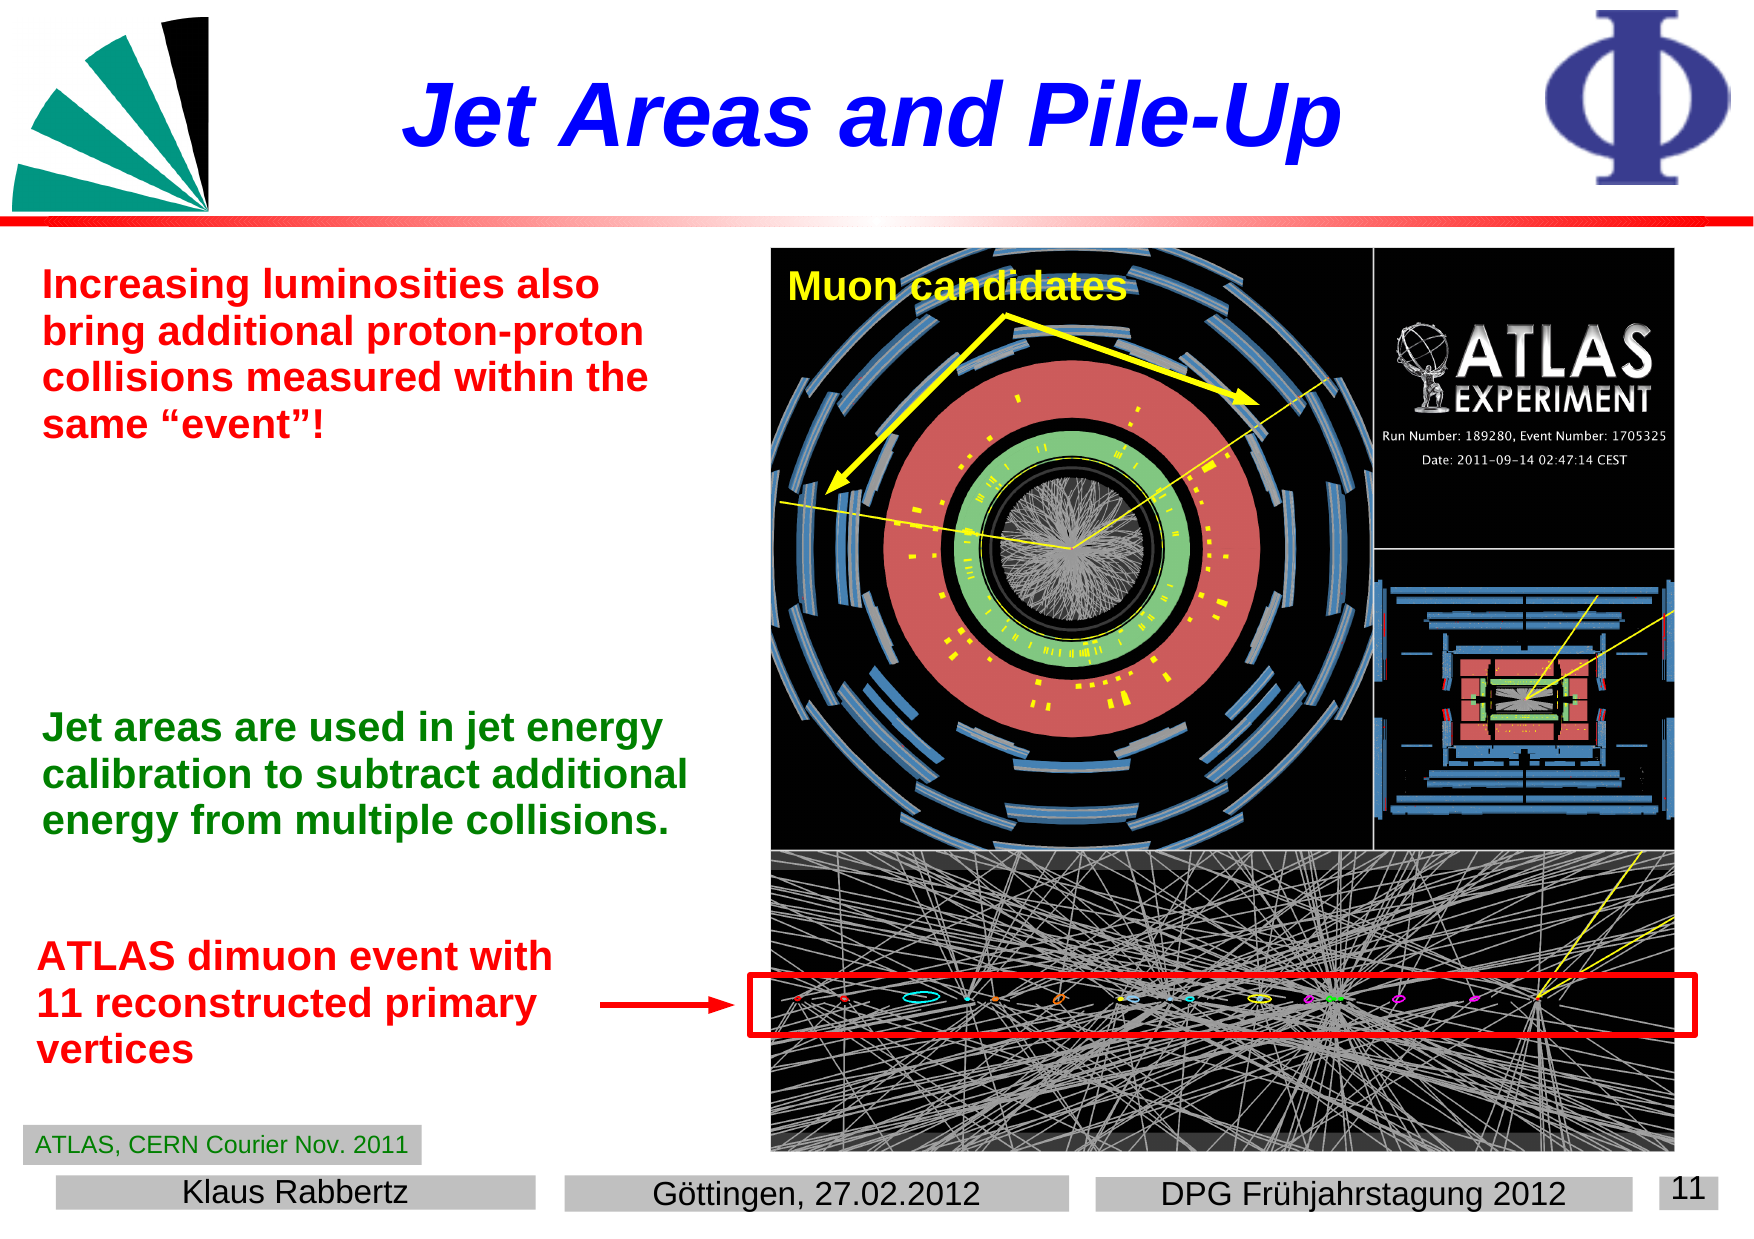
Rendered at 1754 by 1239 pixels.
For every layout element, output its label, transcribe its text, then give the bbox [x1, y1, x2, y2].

picture [12, 17, 209, 214]
picture [770, 247, 1675, 972]
text_box ATLAS, CERN Courier Nov. 2011 [23, 1124, 422, 1165]
text_box ATLAS dimuon event with 11 reconstructed primary vertices [24, 927, 580, 1079]
text_box Increasing luminosities also bring additional proton-proton collisions measured within the same “event”! [30, 255, 674, 453]
picture [770, 978, 1675, 1032]
picture [1545, 10, 1731, 185]
picture [770, 1038, 1675, 1152]
text_box Muon candidates [775, 256, 1141, 316]
title Jet Areas and Pile-Up [220, 16, 1525, 213]
text_box Jet areas are used in jet energy calibration to subtract additional energy from multiple collisions. [30, 698, 701, 850]
